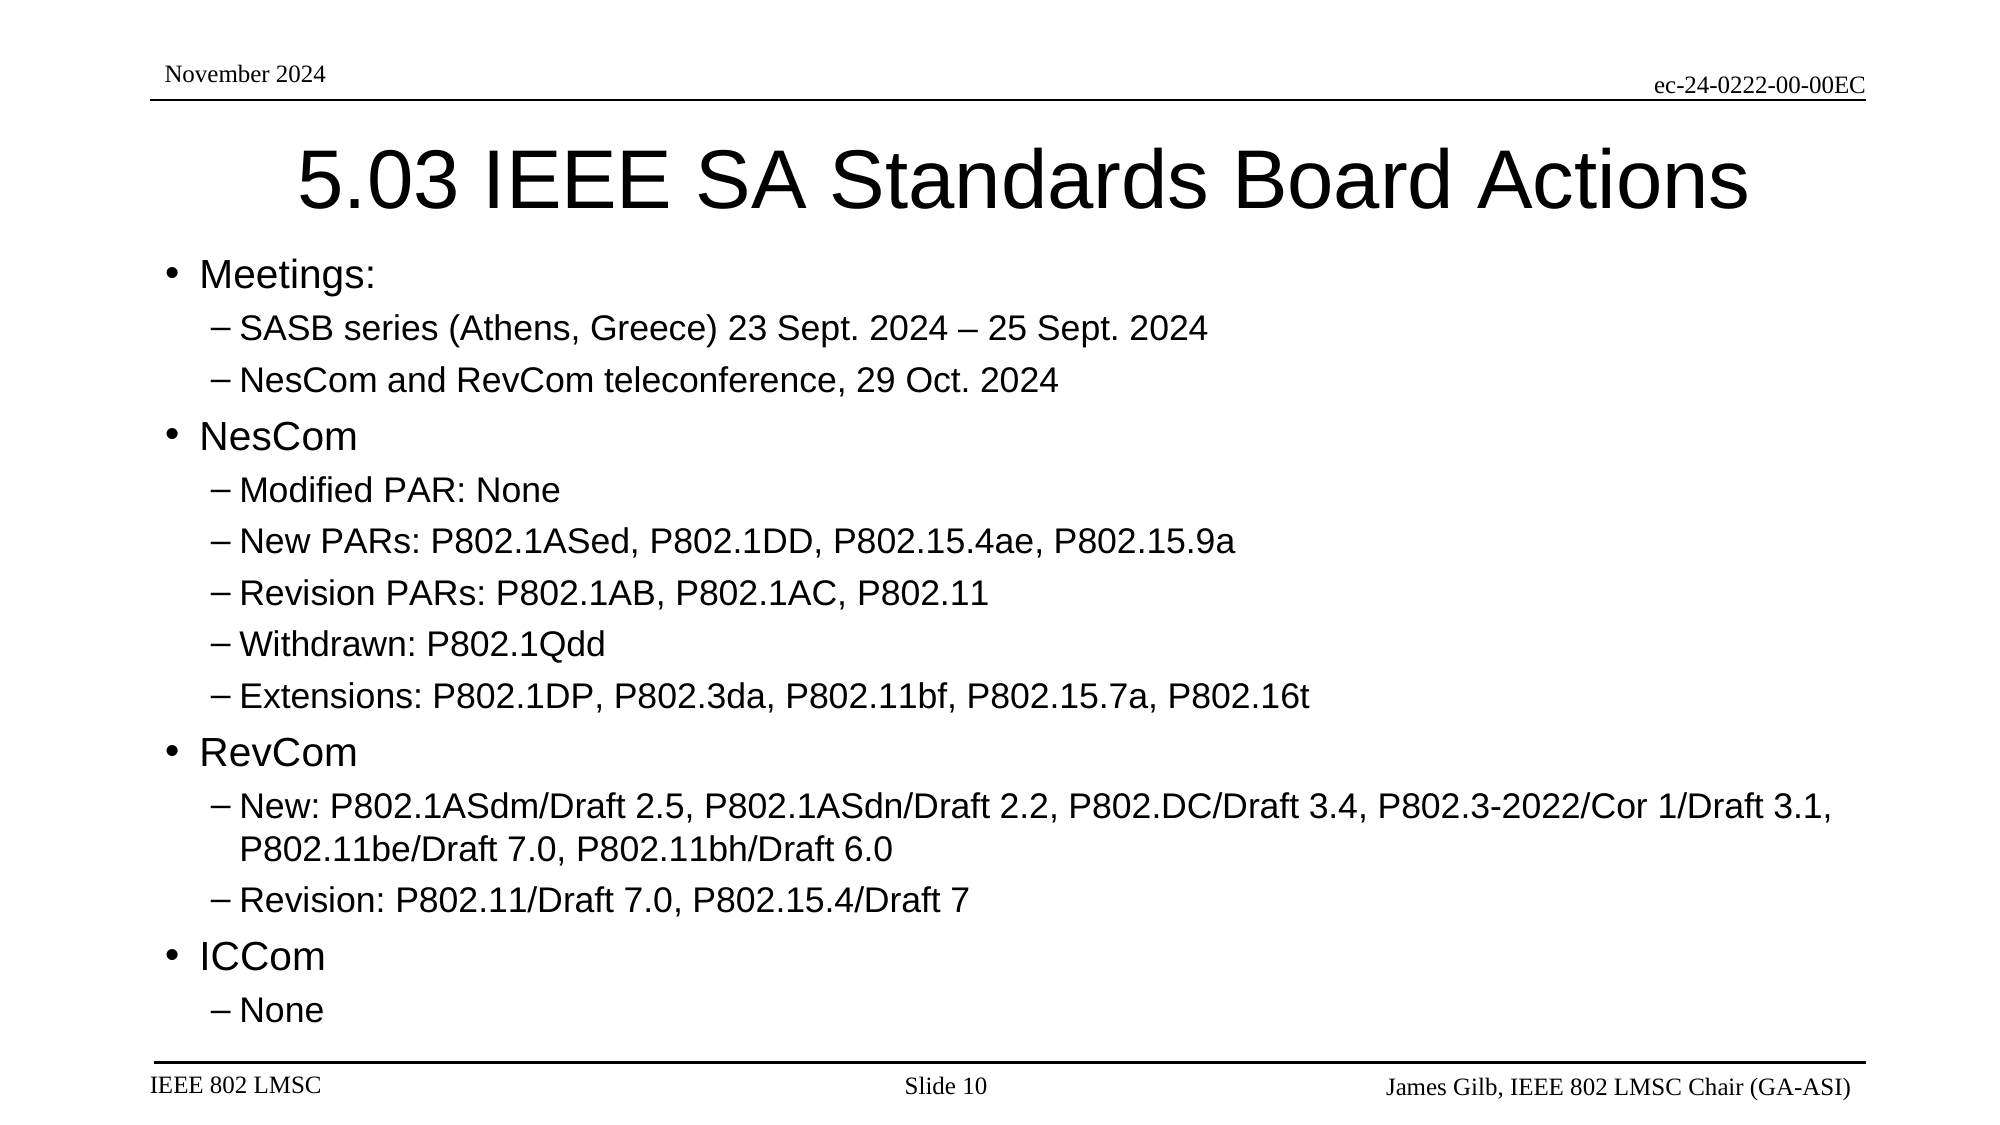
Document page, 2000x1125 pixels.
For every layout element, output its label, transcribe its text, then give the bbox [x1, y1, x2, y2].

title 5.03 IEEE SA Standards Board Actions [149, 112, 1900, 238]
list Meetings: SASB series (Athens, Greece) 23 Sept. 2024 – 25 Sept. 2024 NesCom and RevCom teleconference, 29 Oct. 2024 NesCom Modified PAR: None New PARs: P802.1ASed, P802.1DD, P802.15.4ae, P802.15.9a Revision PARs: P802.1AB, P802.1AC, P802.11 Withdrawn: P802.1Qdd Extensions: P802.1DP, P802.3da, P802.11bf, P802.15.7a, P802.16t RevCom New: P802.1ASdm/Draft 2.5, P802.1ASdn/Draft 2.2, P802.DC/Draft 3.4, P802.3-2022/Cor 1/Draft 3.1, P802.11be/Draft 7.0, P802.11bh/Draft 6.0 Revision: P802.11/Draft 7.0, P802.15.4/Draft 7 ICCom None [149, 239, 1900, 1051]
